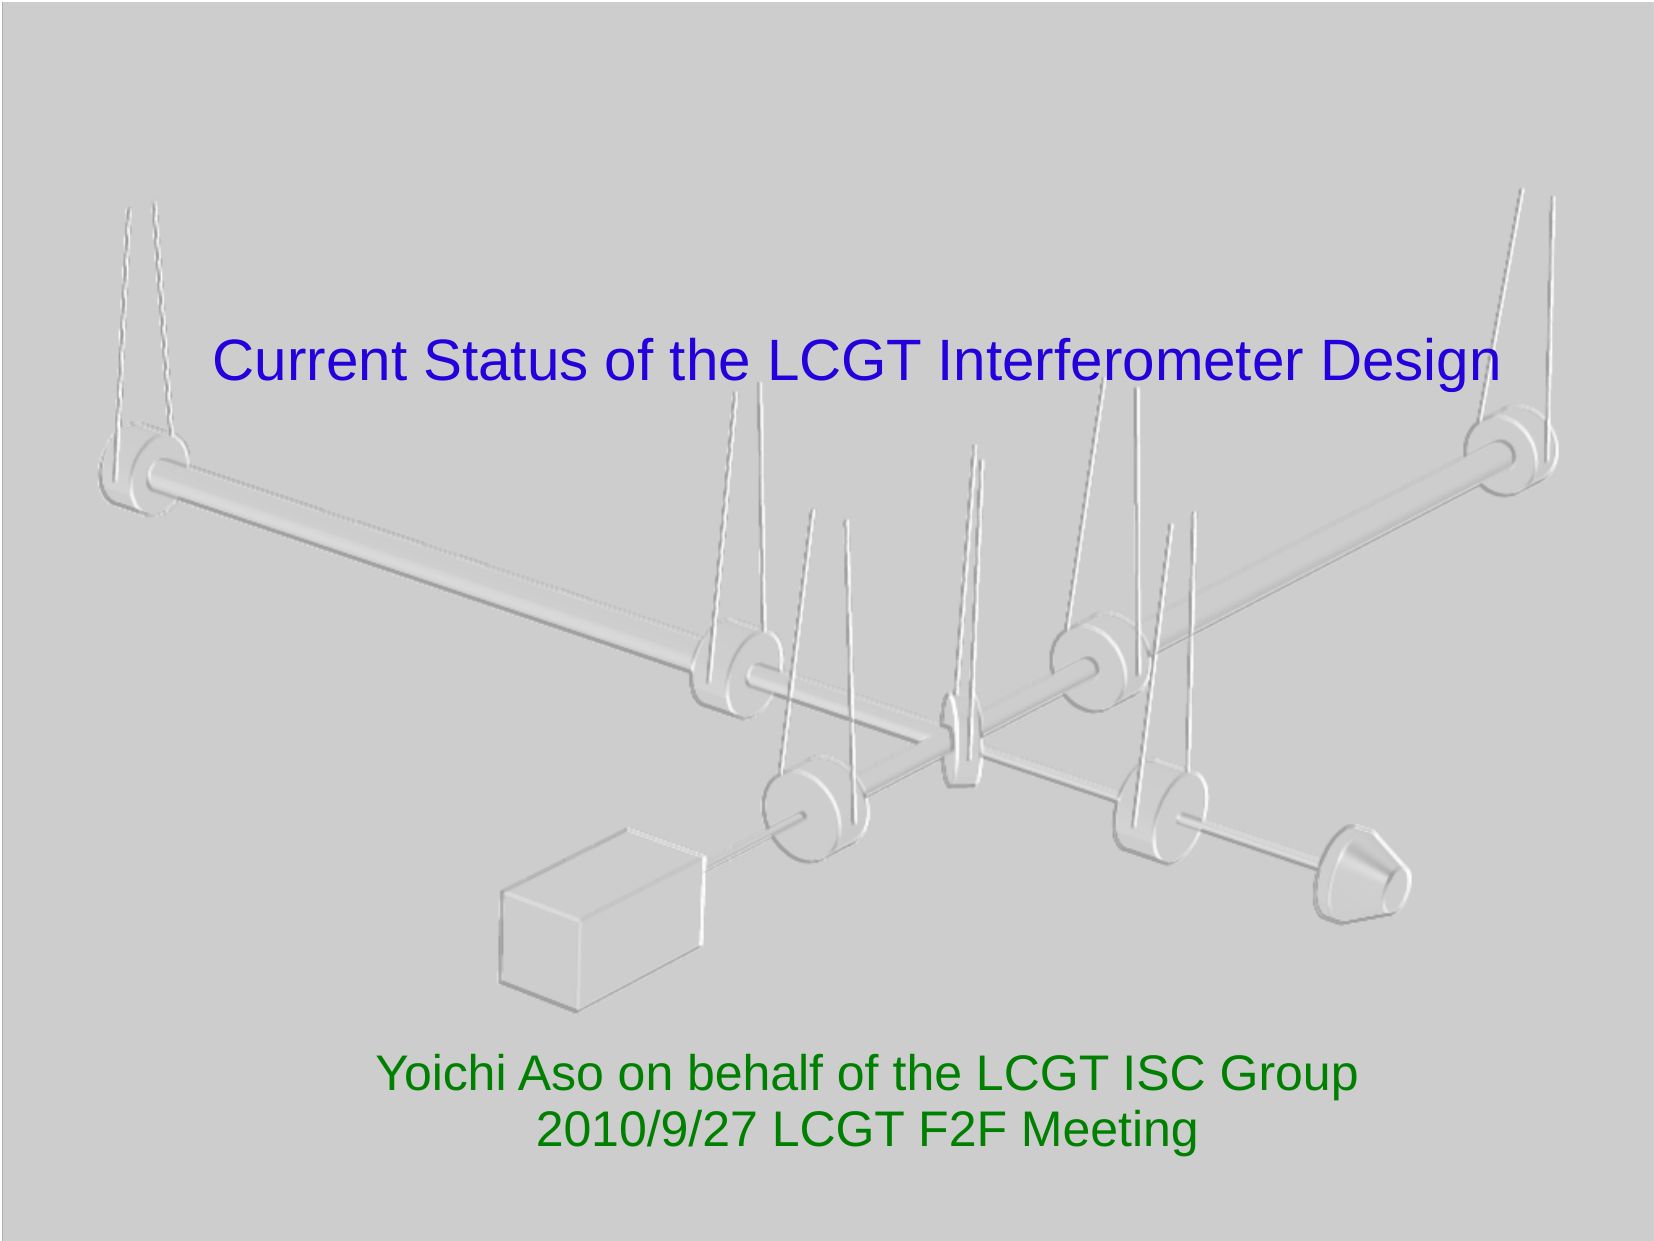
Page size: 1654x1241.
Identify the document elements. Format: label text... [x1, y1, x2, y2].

text_box Current Status of the LCGT Interferometer Design [197, 320, 1519, 401]
text_box Yoichi Aso on behalf of the LCGT ISC Group 2010/9/27 LCGT F2F Meeting [360, 1037, 1375, 1164]
picture [1, 2, 1654, 1241]
